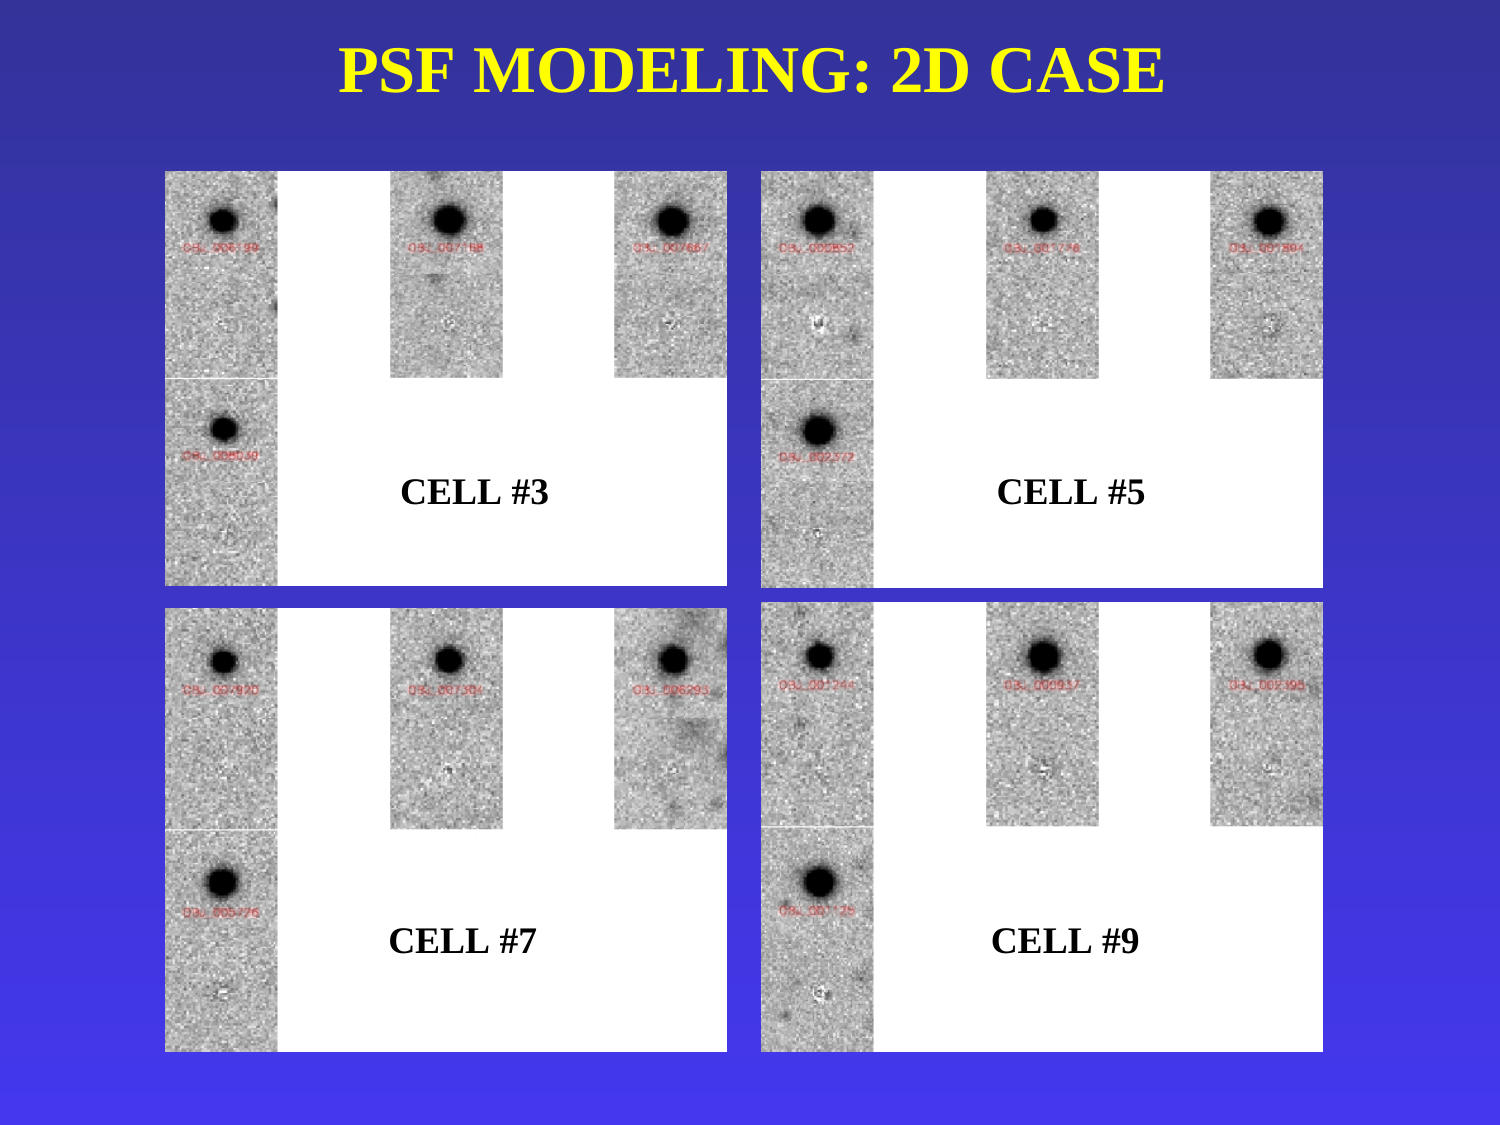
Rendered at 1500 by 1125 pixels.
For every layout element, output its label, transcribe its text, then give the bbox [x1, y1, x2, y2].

picture [761, 602, 1323, 1052]
text_box CELL #9 [976, 913, 1206, 971]
text_box PSF MODELING: 2D CASE [29, 30, 1477, 114]
text_box CELL #5 [981, 464, 1212, 522]
picture [165, 171, 727, 586]
picture [165, 608, 727, 1052]
text_box CELL #3 [385, 464, 616, 522]
text_box CELL #7 [373, 913, 604, 971]
picture [761, 171, 1323, 588]
